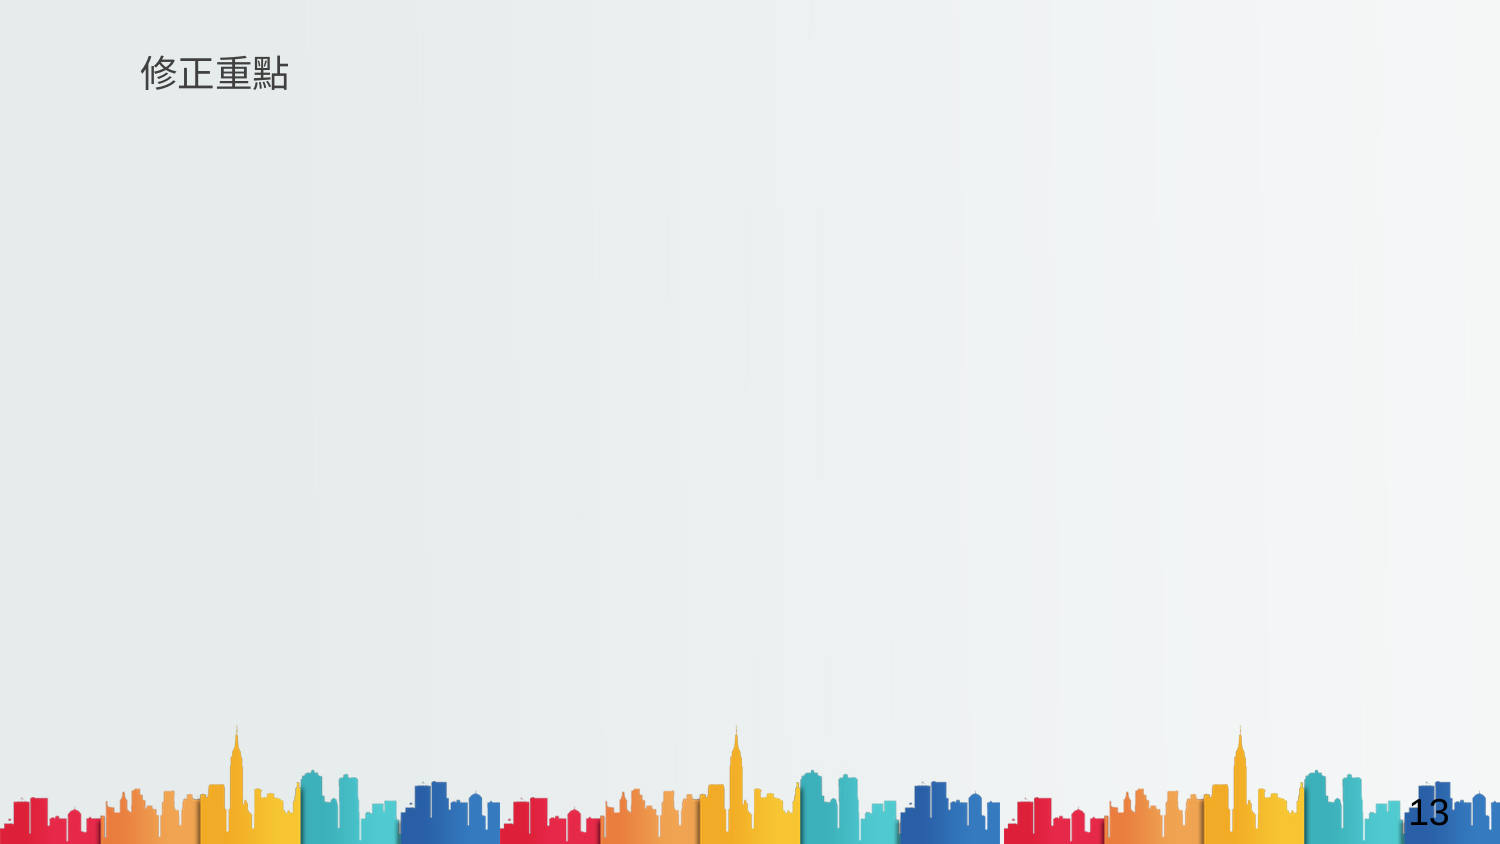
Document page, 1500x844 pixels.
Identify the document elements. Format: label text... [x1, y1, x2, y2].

table_cell [1174, 559, 1400, 657]
text_box 修正重點 [17, 32, 421, 112]
table_cell [100, 657, 1174, 755]
table_cell [100, 559, 1174, 657]
table_cell [100, 461, 1174, 559]
table_header [1174, 140, 1400, 237]
table_cell [100, 237, 1174, 335]
table_header [100, 140, 1174, 237]
table_cell [100, 335, 1174, 461]
table_cell [1174, 461, 1400, 559]
table_cell [1174, 335, 1400, 461]
text_box 13 [1393, 783, 1500, 844]
picture [0, 0, 1500, 844]
table_cell [1174, 657, 1400, 755]
table_cell [1174, 237, 1400, 335]
